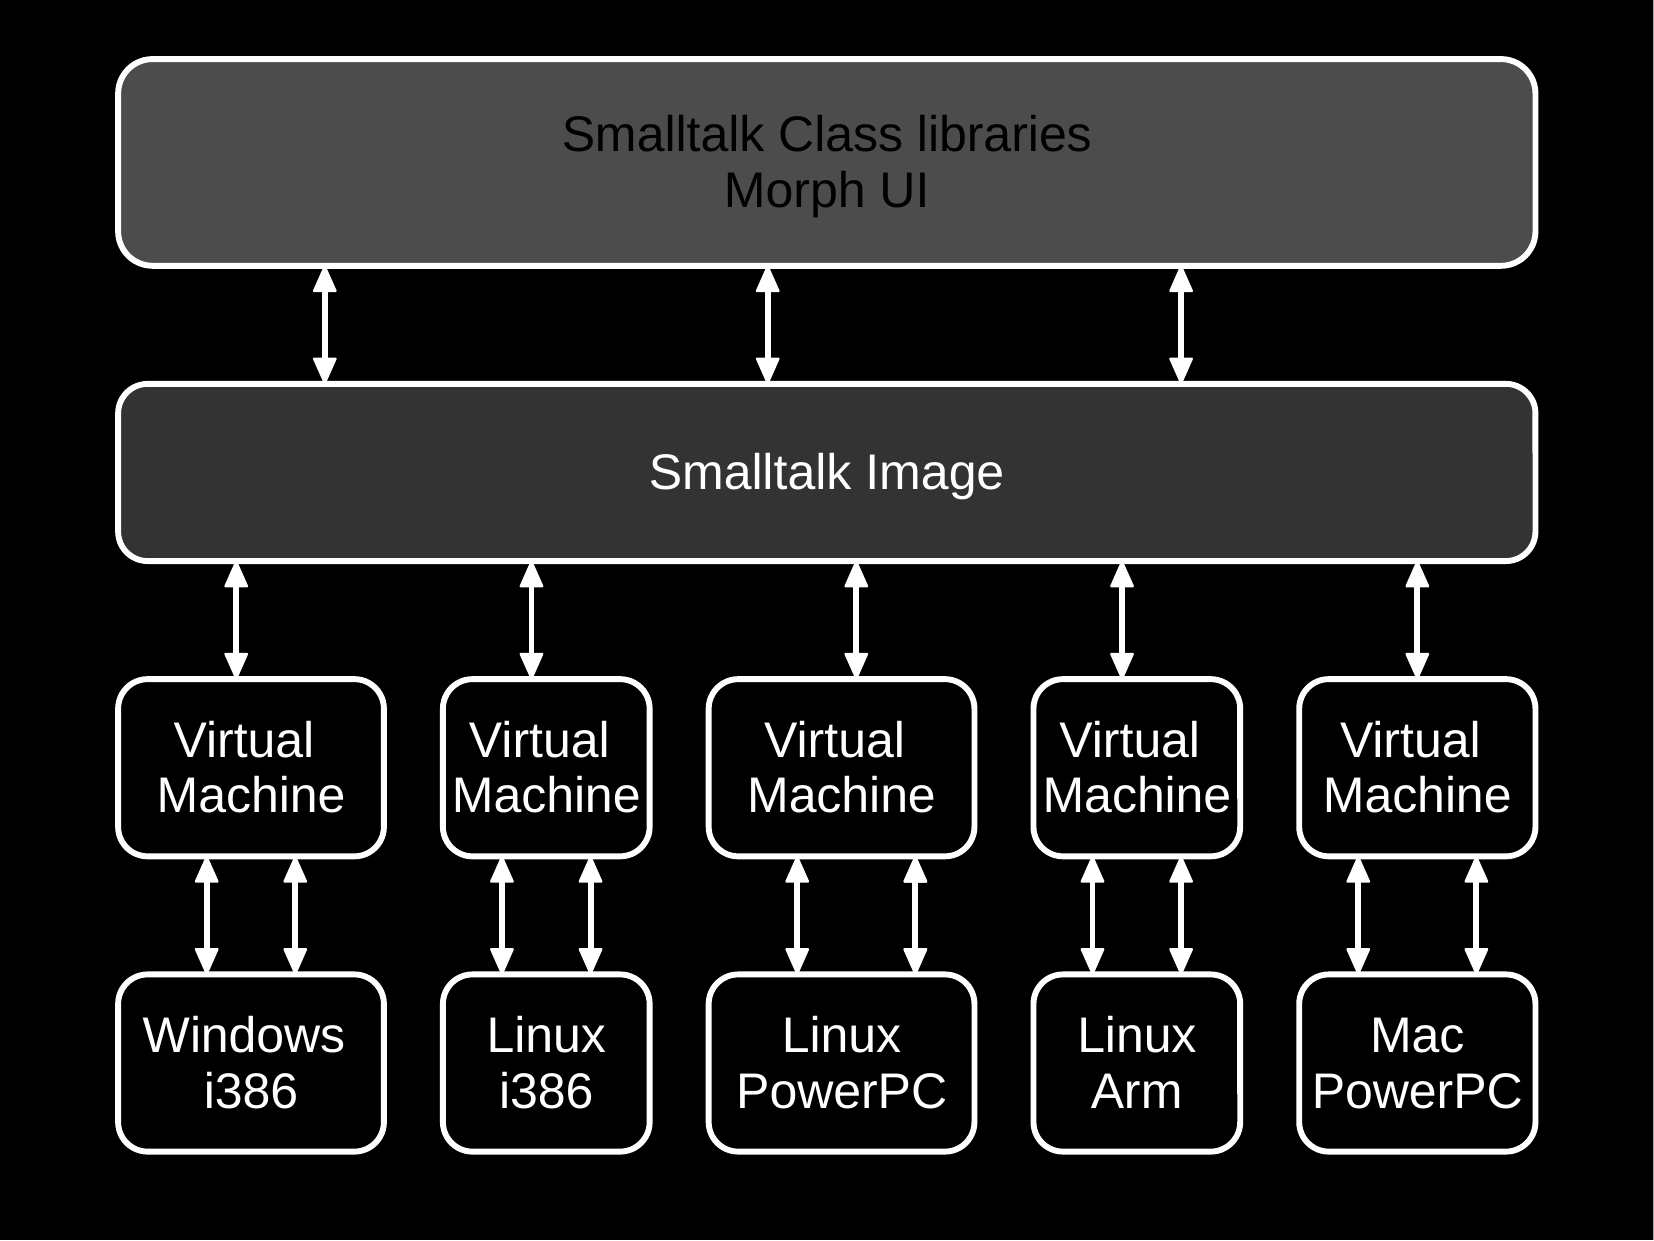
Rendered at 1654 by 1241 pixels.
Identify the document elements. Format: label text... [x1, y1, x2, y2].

text_box Virtual Machine [118, 679, 384, 857]
text_box Linux i386 [442, 974, 650, 1152]
text_box Smalltalk Image [118, 383, 1536, 562]
text_box Virtual Machine [1033, 679, 1241, 857]
text_box Linux PowerPC [708, 974, 975, 1152]
text_box Smalltalk Class libraries Morph UI [118, 59, 1536, 266]
text_box Virtual Machine [708, 679, 975, 857]
text_box Virtual Machine [1299, 679, 1536, 857]
text_box Linux Arm [1033, 974, 1241, 1152]
text_box Virtual Machine [442, 679, 650, 857]
text_box Mac PowerPC [1299, 974, 1536, 1152]
text_box Windows i386 [118, 974, 384, 1152]
